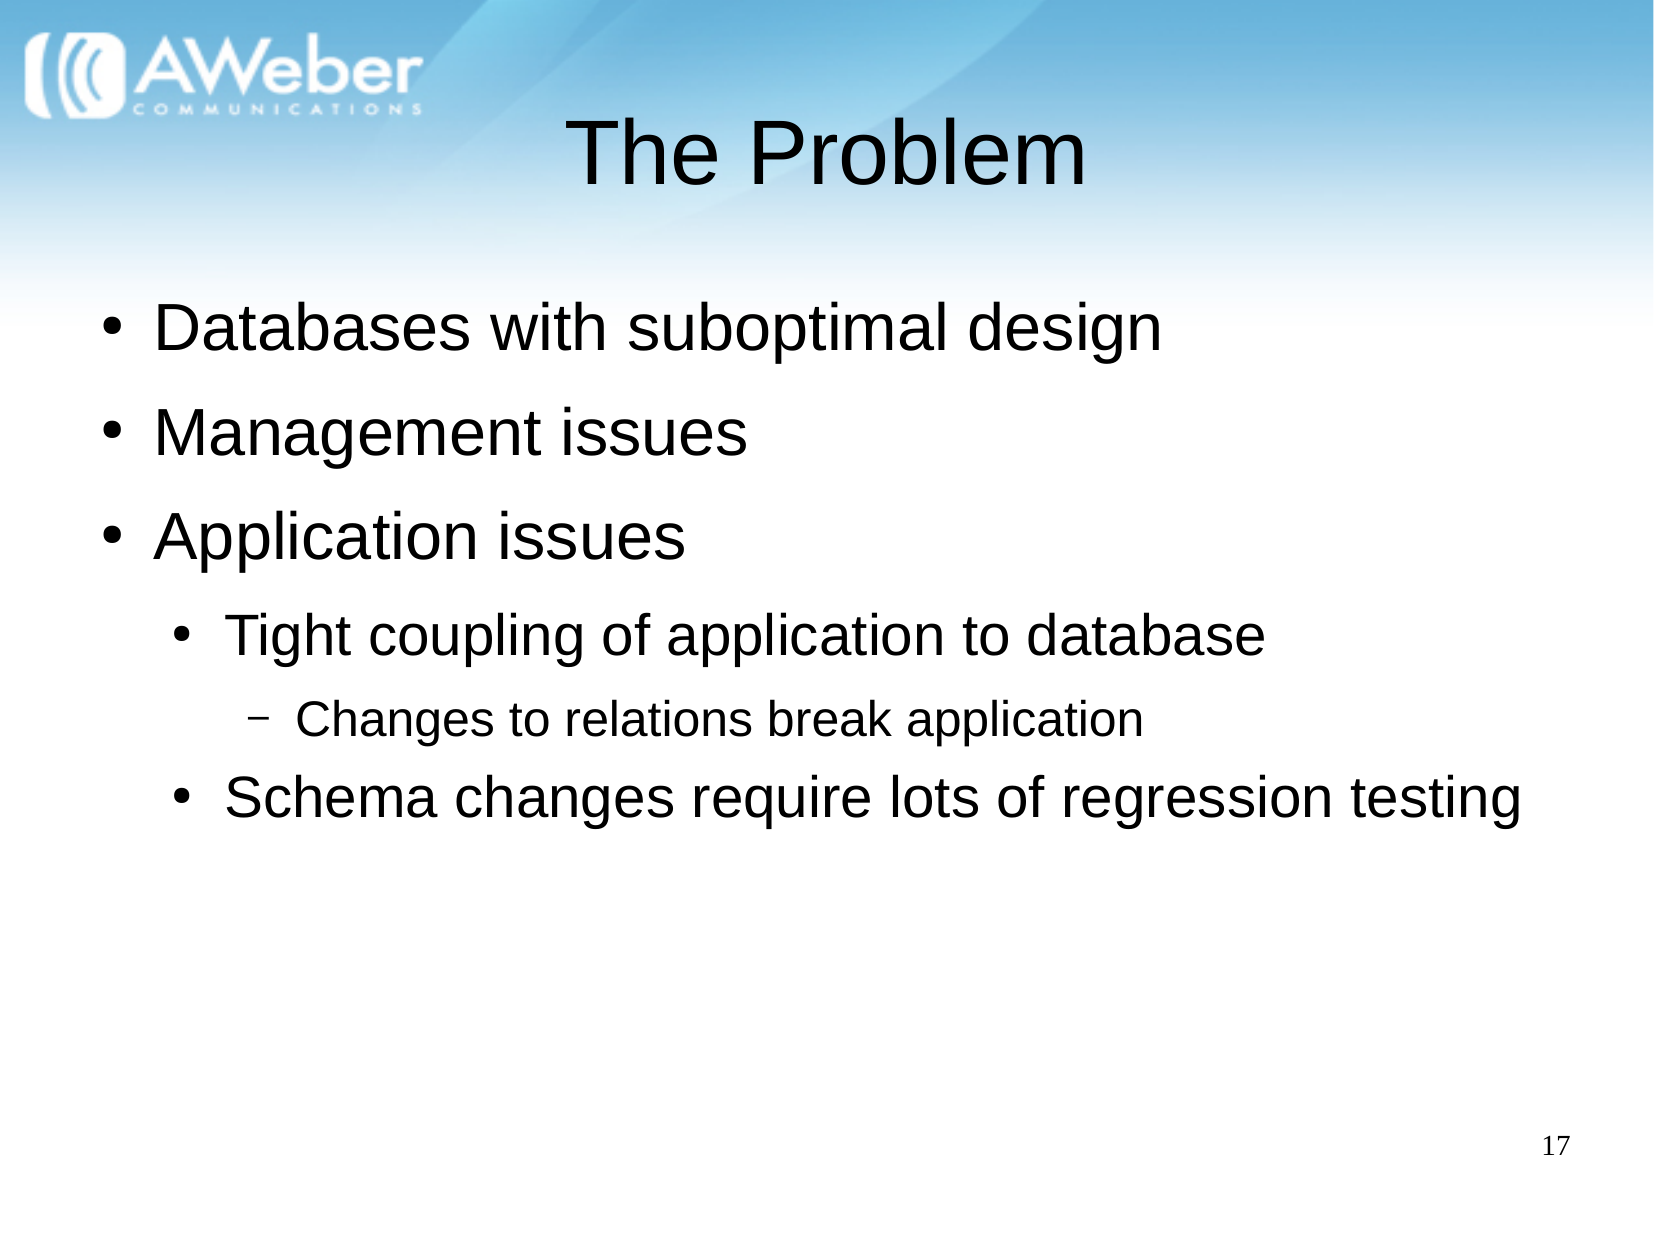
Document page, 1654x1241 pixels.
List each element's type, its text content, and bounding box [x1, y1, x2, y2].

title The Problem [82, 49, 1571, 257]
picture [0, 0, 1654, 376]
list Databases with suboptimal design Management issues Application issues Tight coupling of application to database Changes to relations break application Schema changes require lots of regression testing [82, 290, 1571, 1109]
